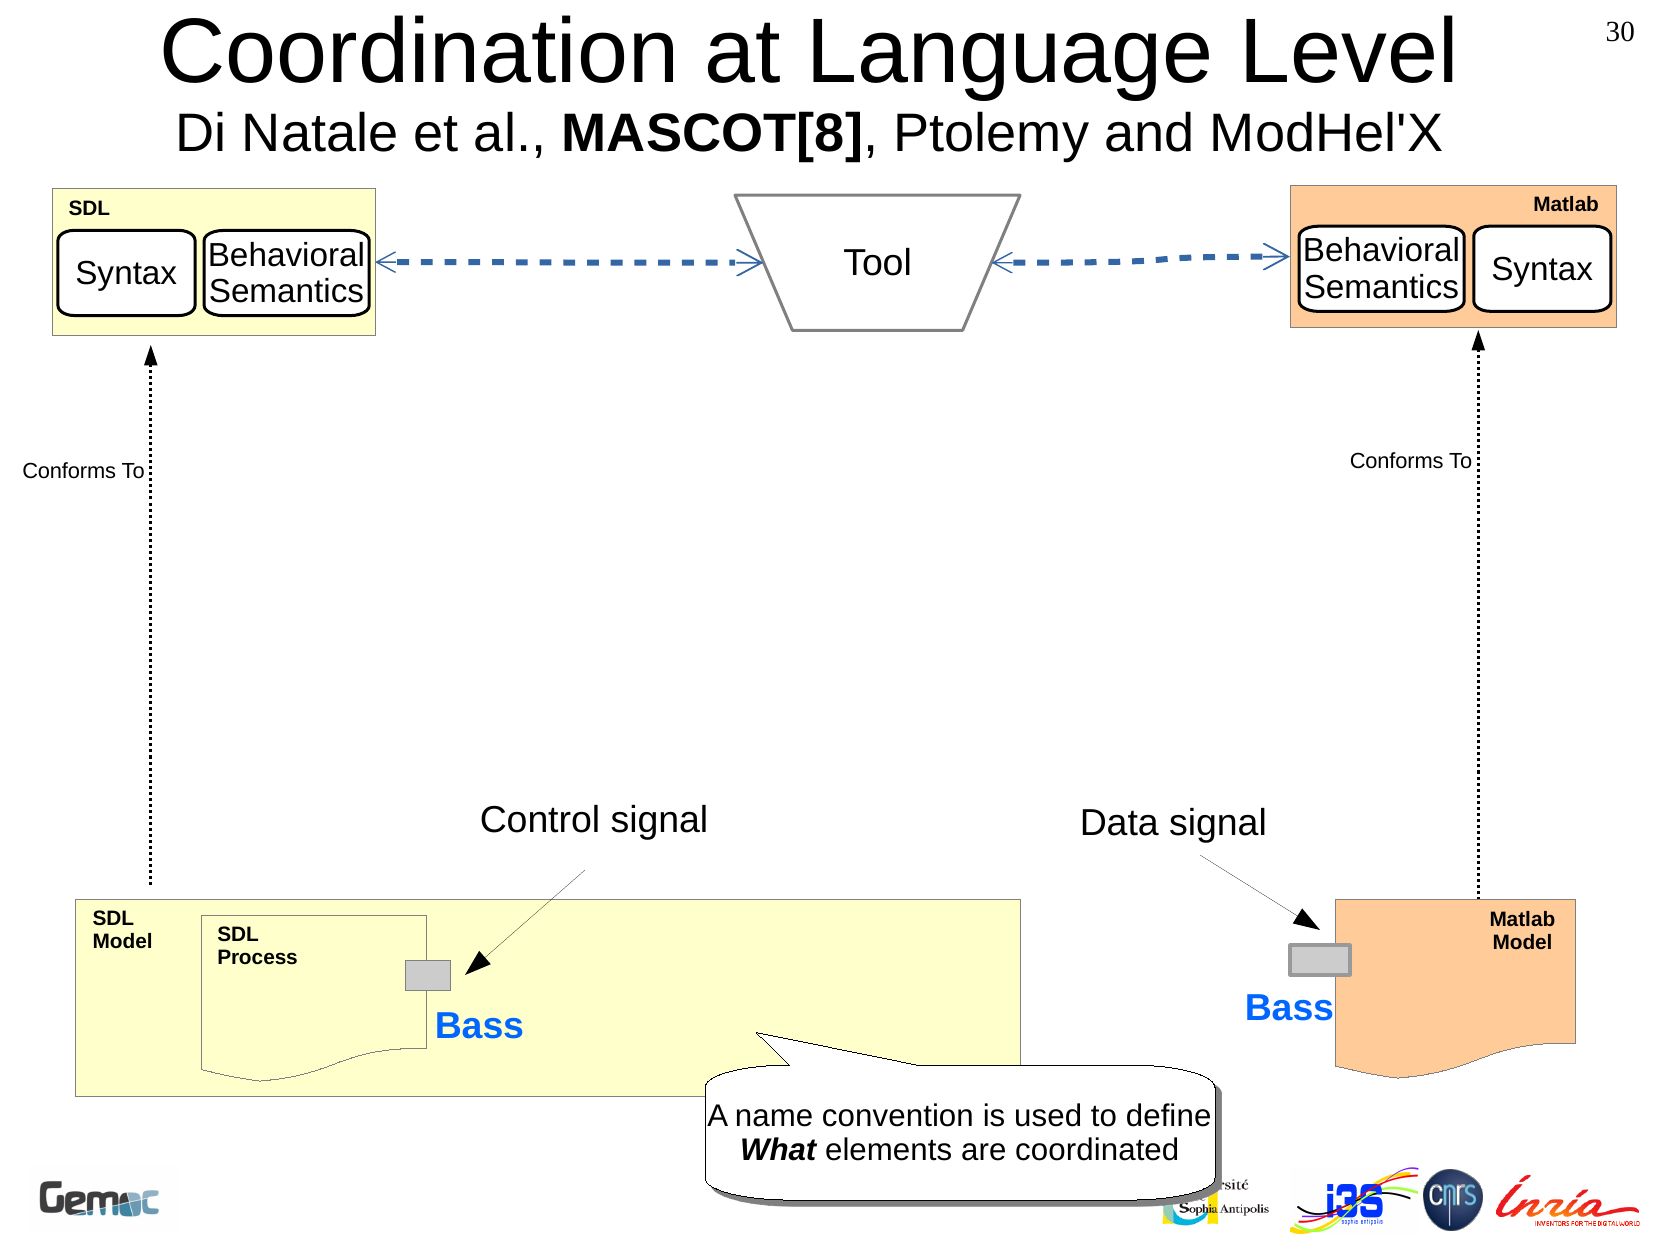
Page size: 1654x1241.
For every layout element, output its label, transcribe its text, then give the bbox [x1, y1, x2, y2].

text_box Behavioral Semantics [1299, 266, 1465, 312]
text_box Bass [420, 997, 616, 1096]
text_box Tool [765, 266, 990, 331]
picture [1137, 1150, 1647, 1241]
text_box Behavioral Semantics [204, 266, 370, 316]
text_box Syntax [100, 266, 110, 281]
text_box Matlab Model [1440, 900, 1606, 962]
text_box [75, 899, 1021, 1097]
text_box [1290, 899, 1576, 1075]
text_box Syntax [1473, 266, 1611, 312]
text_box Bass [1230, 979, 1426, 1079]
text_box Conforms To [1335, 441, 1553, 598]
text_box [52, 266, 376, 336]
text_box SDL Process [202, 915, 352, 977]
text_box SDL Model [78, 899, 227, 961]
title Coordination at Language Level Di Natale et al., MASCOT[8], Ptolemy and ModHel'X [0, 0, 1654, 266]
text_box Control signal [465, 790, 751, 962]
text_box Data signal [1065, 793, 1351, 935]
text_box A name convention is used to define What elements are coordinated [705, 1032, 1216, 1201]
text_box Conforms To [7, 451, 226, 654]
text_box [1290, 266, 1617, 328]
text_box Syntax [57, 266, 196, 316]
